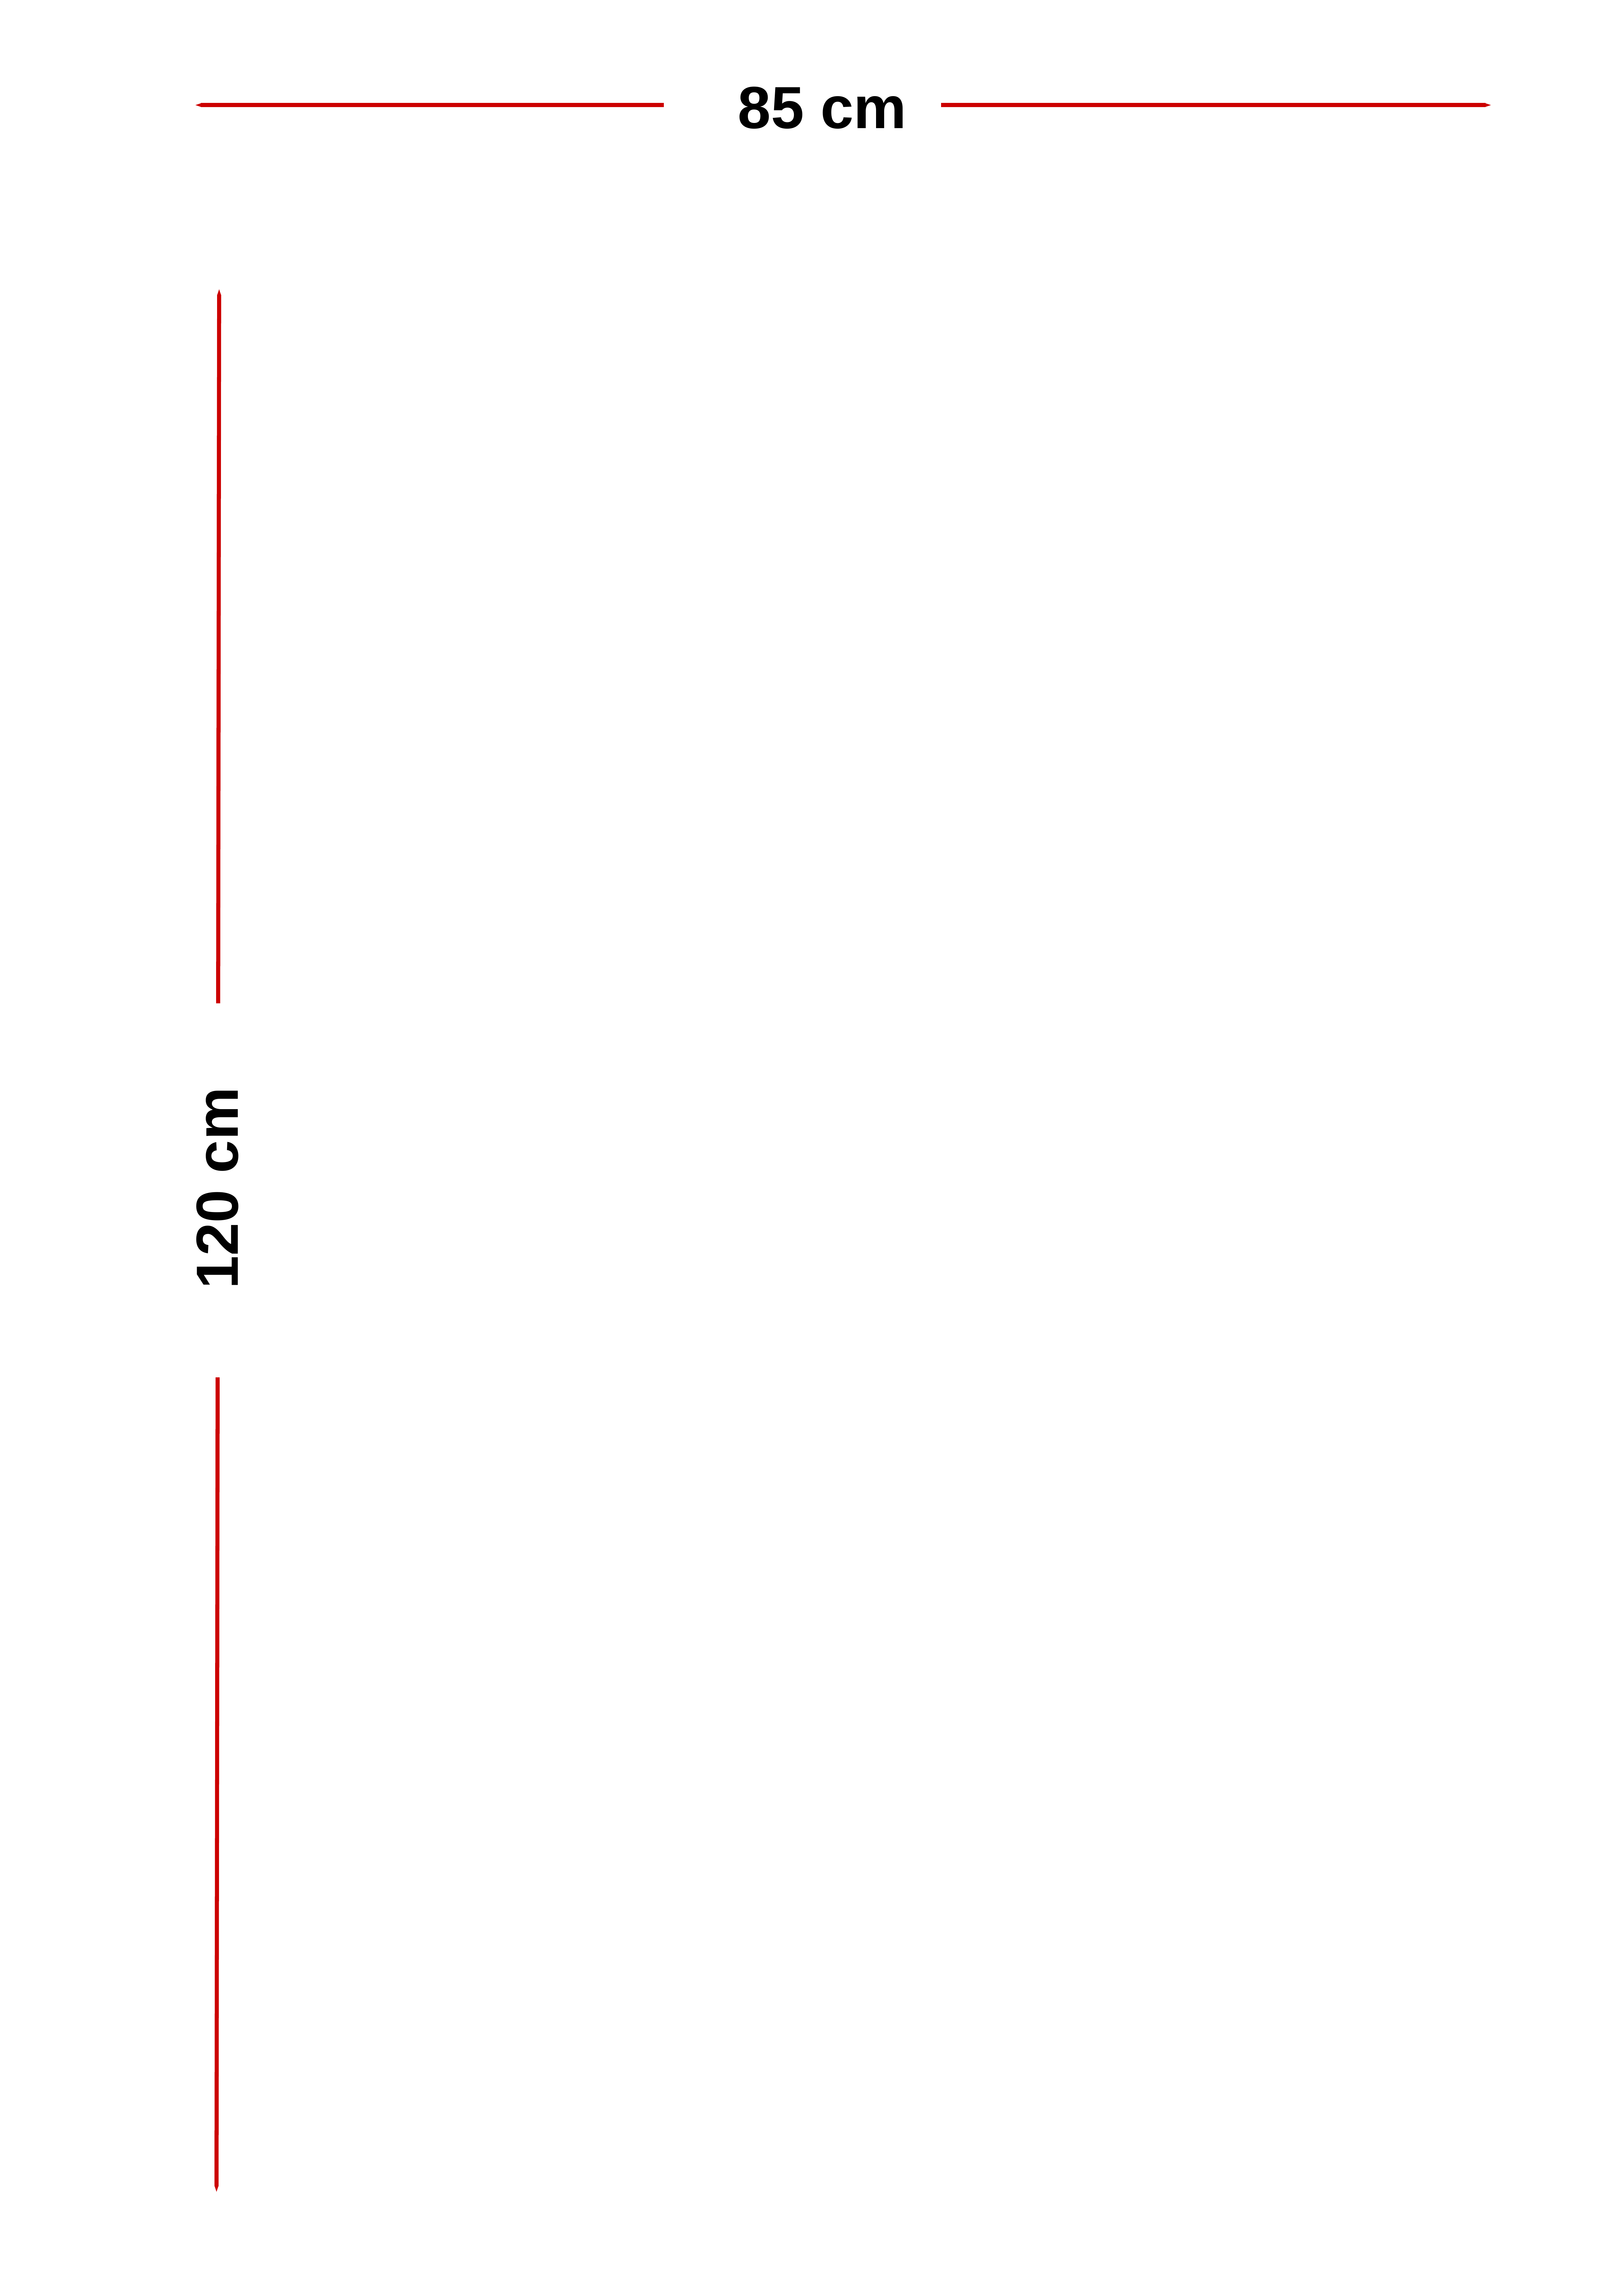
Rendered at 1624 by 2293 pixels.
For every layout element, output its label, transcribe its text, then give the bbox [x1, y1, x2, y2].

text_box 85 cm [733, 66, 941, 143]
text_box 120 cm [176, 1081, 253, 1294]
text_box [664, 61, 941, 149]
text_box [128, 1003, 330, 1377]
